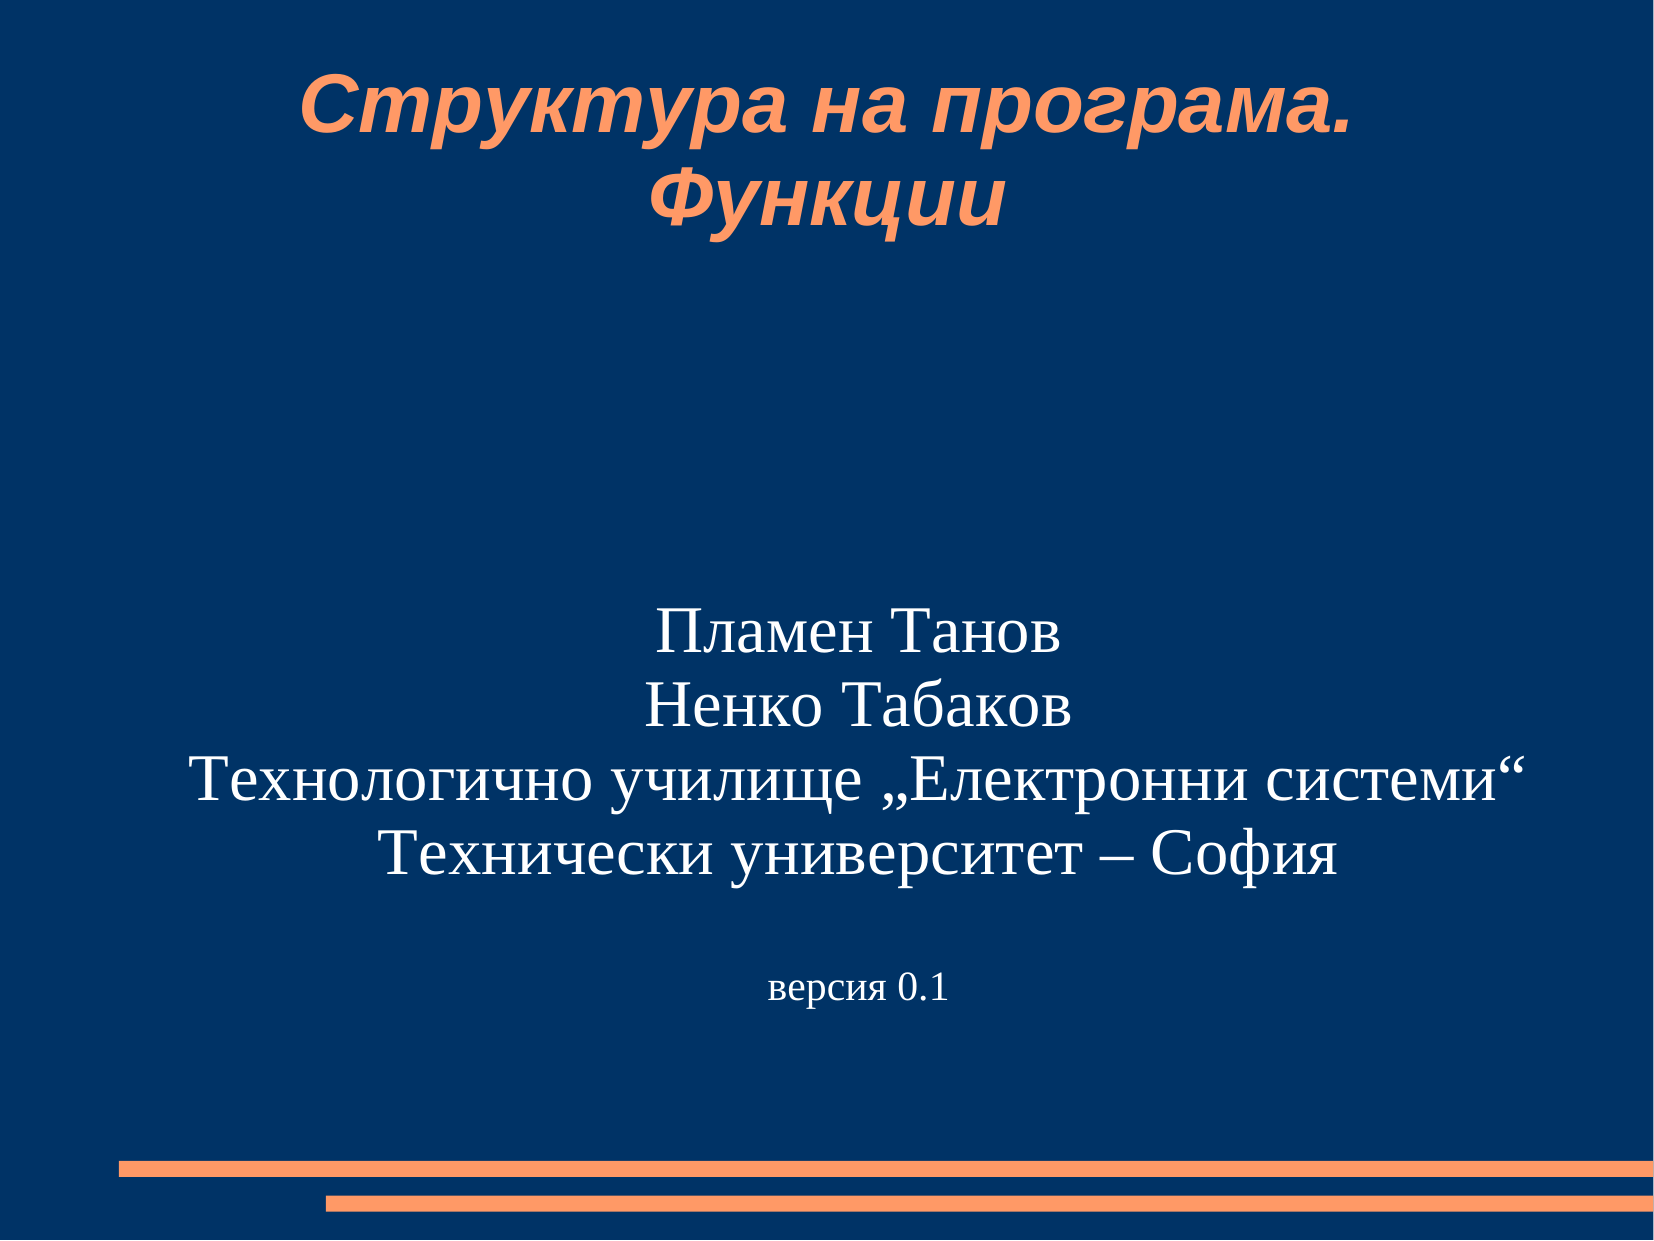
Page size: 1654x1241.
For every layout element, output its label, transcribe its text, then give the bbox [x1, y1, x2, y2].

title Структура на програма. Функции [121, 46, 1534, 254]
subtitle Пламен Танов Ненко Табаков Технологично училище „Електронни системи“ Технически университет – София версия 0.1 [121, 322, 1561, 1133]
